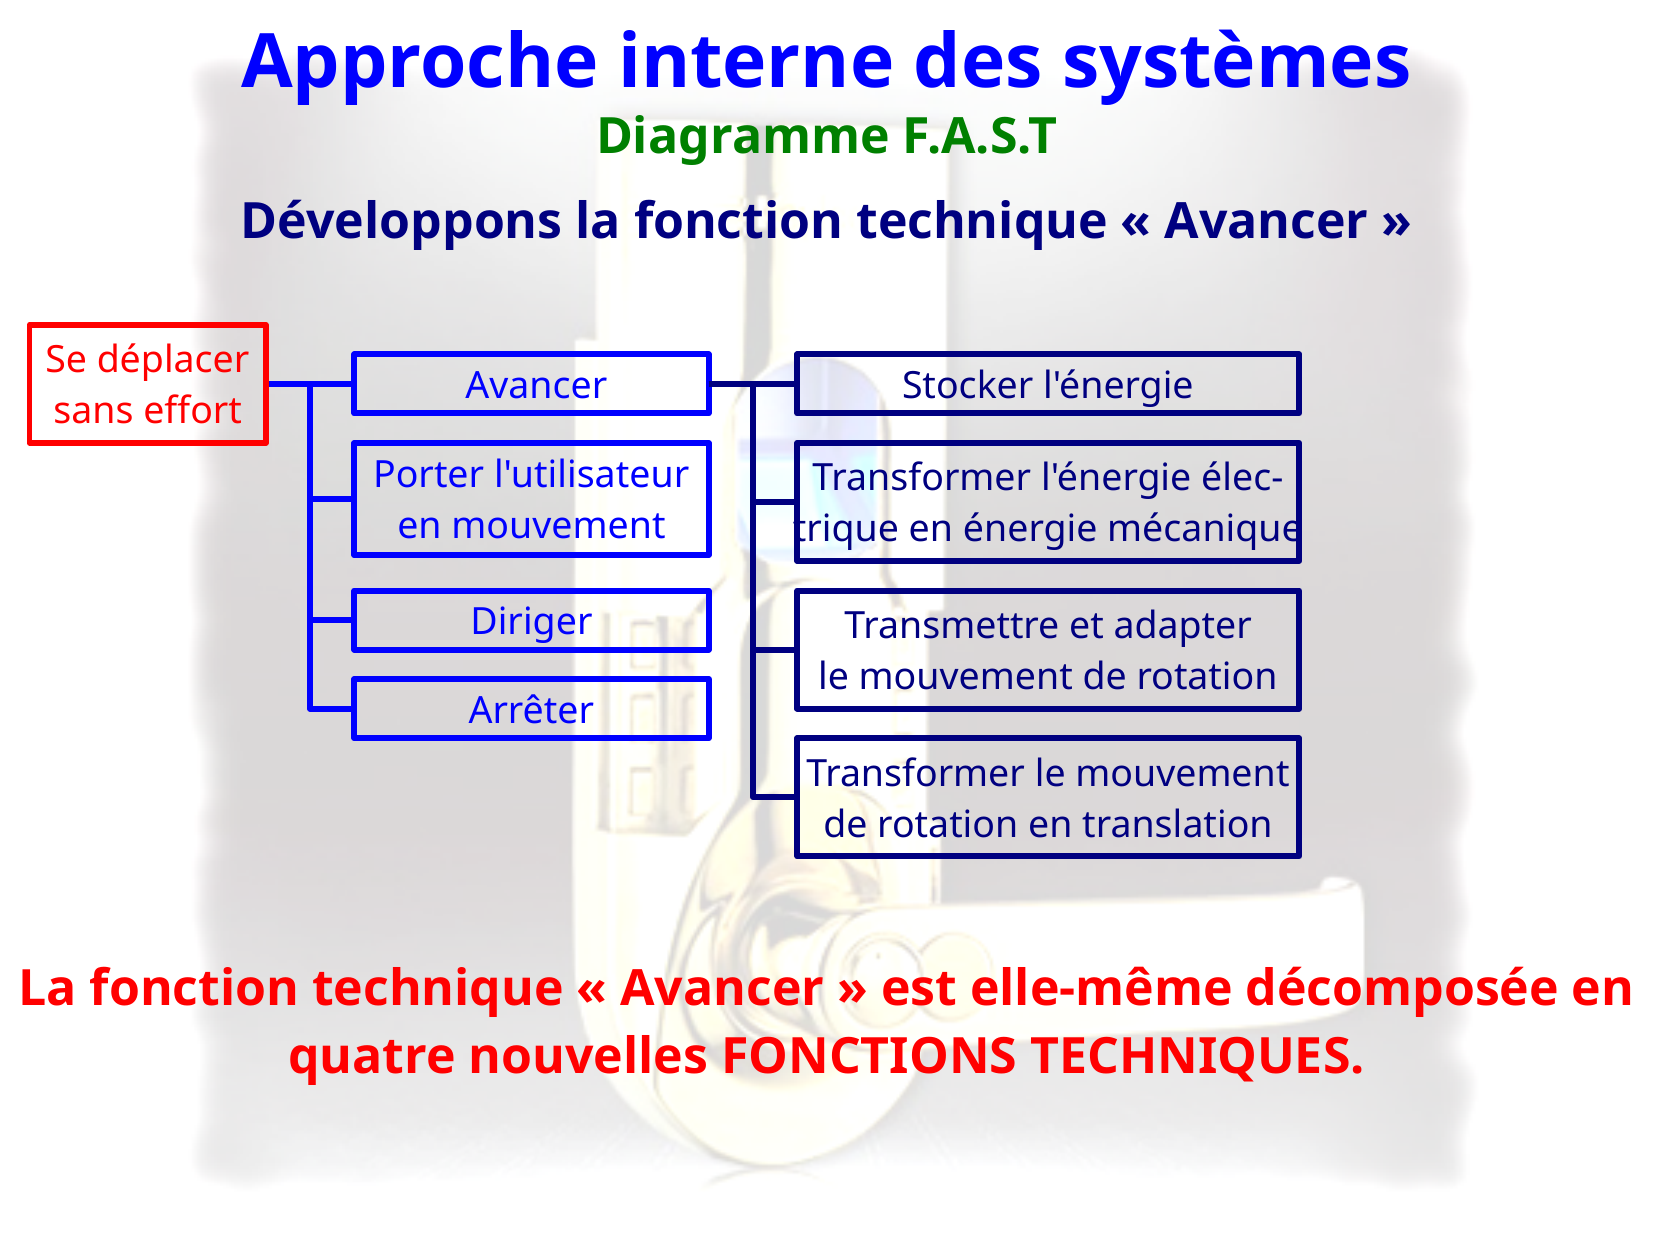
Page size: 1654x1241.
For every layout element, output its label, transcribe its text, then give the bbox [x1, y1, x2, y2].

text_box Transformer l'énergie élec- trique en énergie mécanique [797, 442, 1300, 562]
text_box Transformer le mouvement de rotation en translation [797, 738, 1300, 857]
text_box Développons la fonction technique « Avancer » [0, 178, 1654, 262]
text_box Diagramme F.A.S.T [0, 92, 1654, 178]
text_box La fonction technique « Avancer » est elle-même décomposée en quatre nouvelles FONCTIONS TECHNIQUES. [0, 944, 1654, 1099]
text_box Se déplacer sans effort [29, 324, 266, 443]
text_box Arrêter [354, 679, 709, 739]
text_box Avancer [354, 354, 709, 414]
text_box Porter l'utilisateur en mouvement [354, 442, 709, 556]
text_box Stocker l'énergie [797, 354, 1300, 414]
text_box Diriger [354, 590, 709, 650]
text_box Transmettre et adapter le mouvement de rotation [797, 590, 1300, 709]
